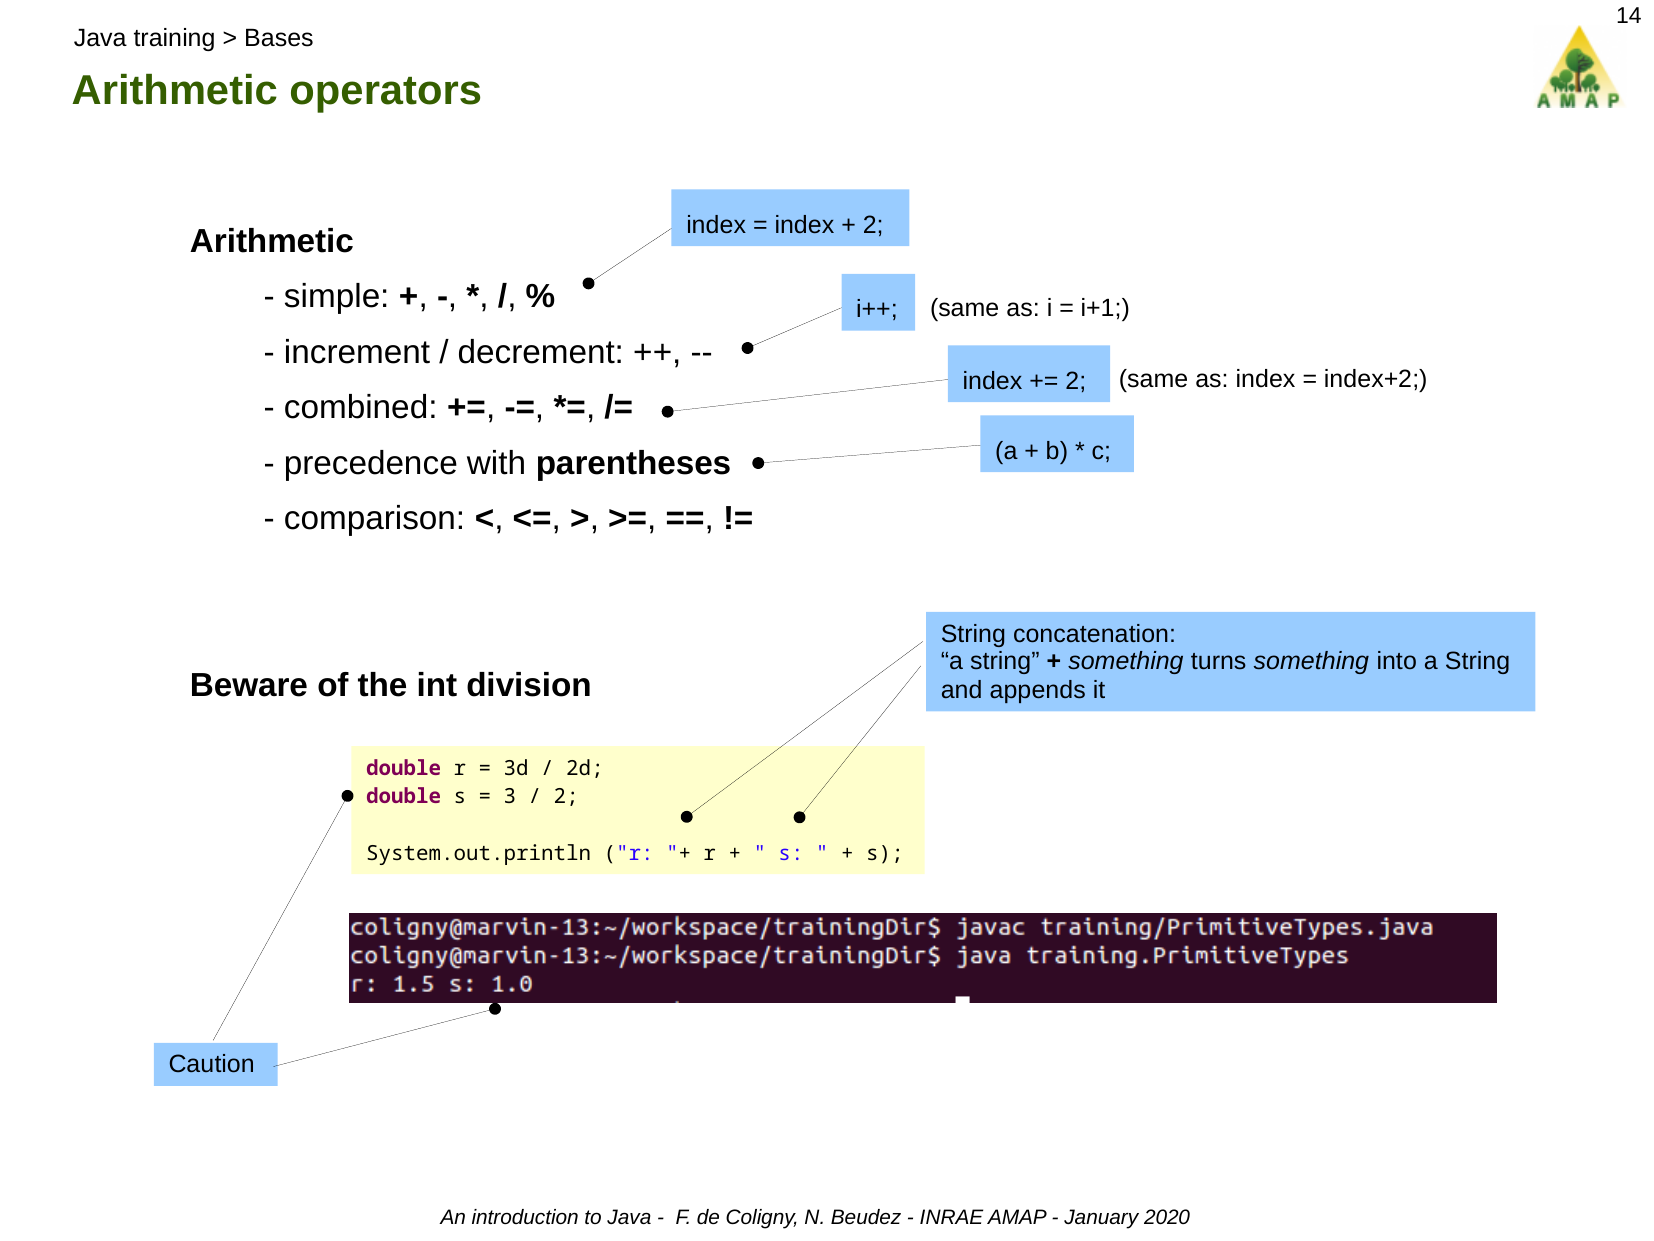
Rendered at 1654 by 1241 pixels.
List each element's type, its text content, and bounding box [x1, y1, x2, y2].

text_box double r = 3d / 2d; double s = 3 / 2; System.out.println ("r: "+ r + " s: " + s); [351, 746, 925, 860]
text_box Caution [153, 1042, 278, 1086]
text_box Java training > Bases [59, 16, 1004, 60]
text_box i++; [841, 273, 916, 331]
text_box String concatenation: “a string” + something turns something into a String and appends it [926, 611, 1536, 712]
text_box Arithmetic operators [56, 59, 1120, 121]
text_box index += 2; [947, 345, 1111, 403]
text_box Arithmetic - simple: +, -, *, /, % - increment / decrement: ++, -- - combined: +=, -=, *=, /= - precedence with parentheses - comparison: <, <=, >, >=, ==, != Beware of the int division [175, 196, 1628, 711]
text_box (same as: i = i+1;) [915, 286, 1196, 330]
text_box index = index + 2; [671, 189, 910, 247]
picture [349, 913, 1497, 1003]
text_box (a + b) * c; [980, 415, 1134, 473]
picture [1533, 25, 1627, 108]
text_box (same as: index = index+2;) [1104, 357, 1497, 401]
